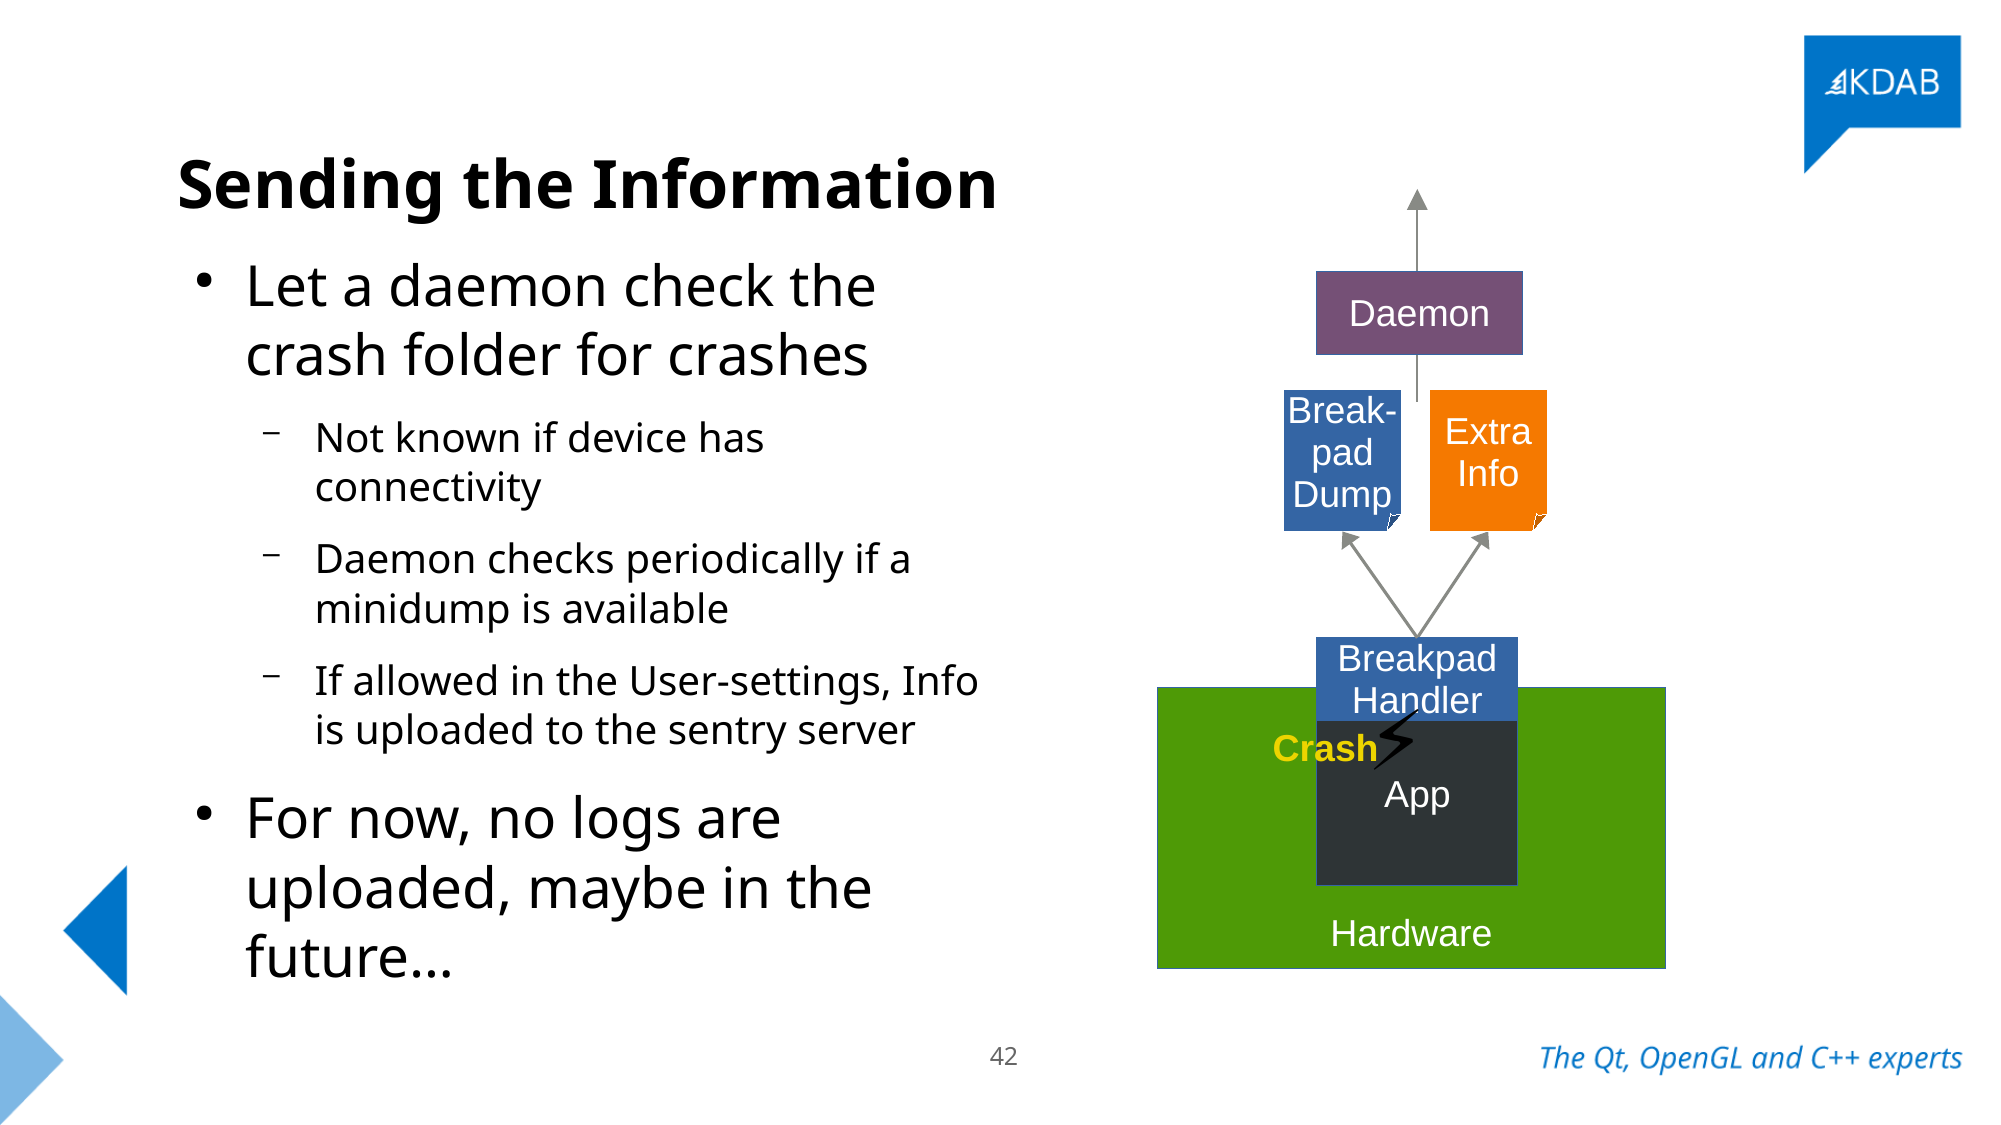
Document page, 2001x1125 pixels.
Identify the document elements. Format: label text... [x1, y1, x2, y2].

text_box Breakpad Handler [1316, 637, 1518, 720]
text_box Break- pad Dump [1283, 389, 1402, 532]
text_box App [1316, 792, 1518, 886]
text_box Extra Info [1429, 389, 1548, 532]
list Let a daemon check the crash folder for crashes Not known if device has connectivity Daemon checks periodically if a minidump is available If allowed in the User-settings, Info is uploaded to the sentry server For now, no logs are uploaded, maybe in the future… [177, 251, 1004, 996]
text_box Hardware [1157, 687, 1666, 969]
text_box Daemon [1316, 271, 1523, 355]
text_box App [1415, 796, 1425, 805]
text_box App [1435, 796, 1445, 805]
title Sending the Information [177, 129, 1871, 237]
text_box ⚡ [1352, 688, 1565, 796]
text_box Crash [1257, 720, 1436, 792]
picture [0, 0, 2001, 1125]
